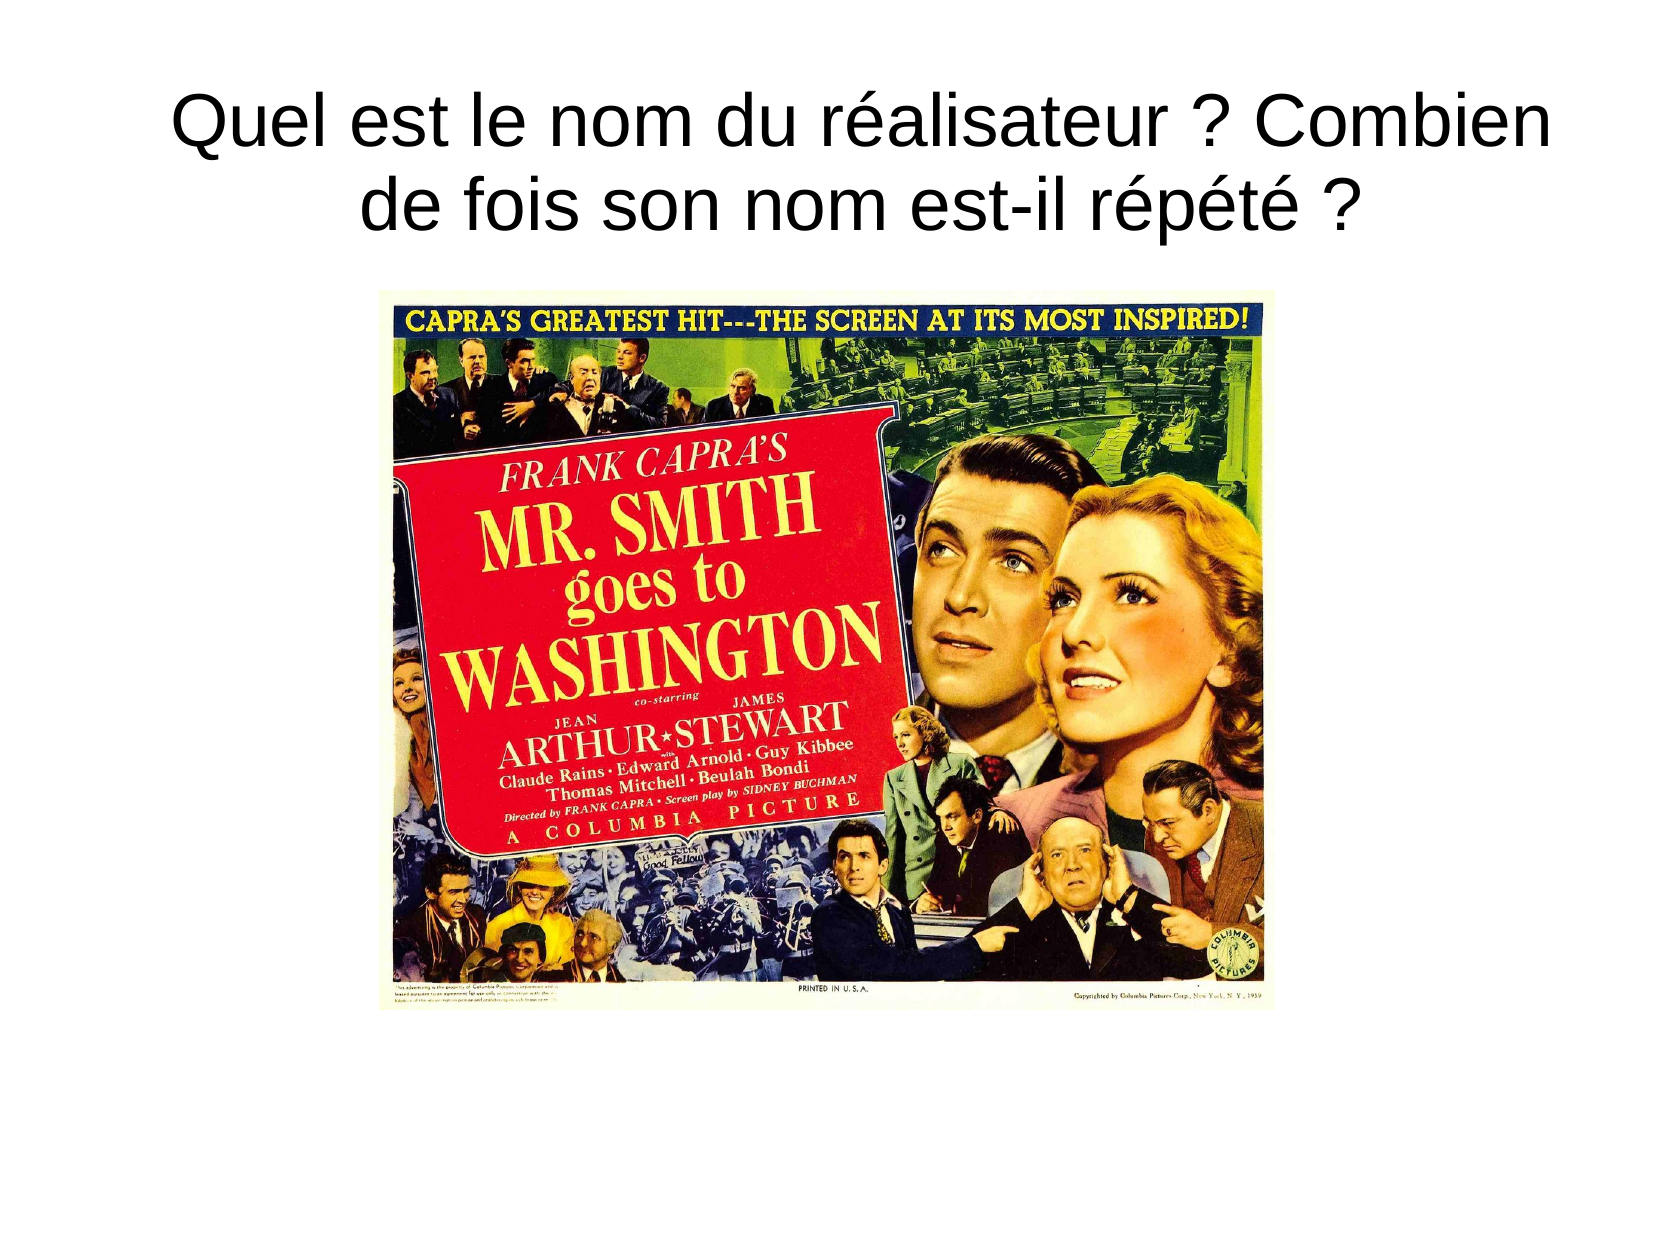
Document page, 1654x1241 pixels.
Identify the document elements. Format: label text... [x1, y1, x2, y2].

picture [379, 290, 1275, 1010]
title Quel est le nom du réalisateur ? Combien de fois son nom est-il répété ? [118, 59, 1607, 267]
